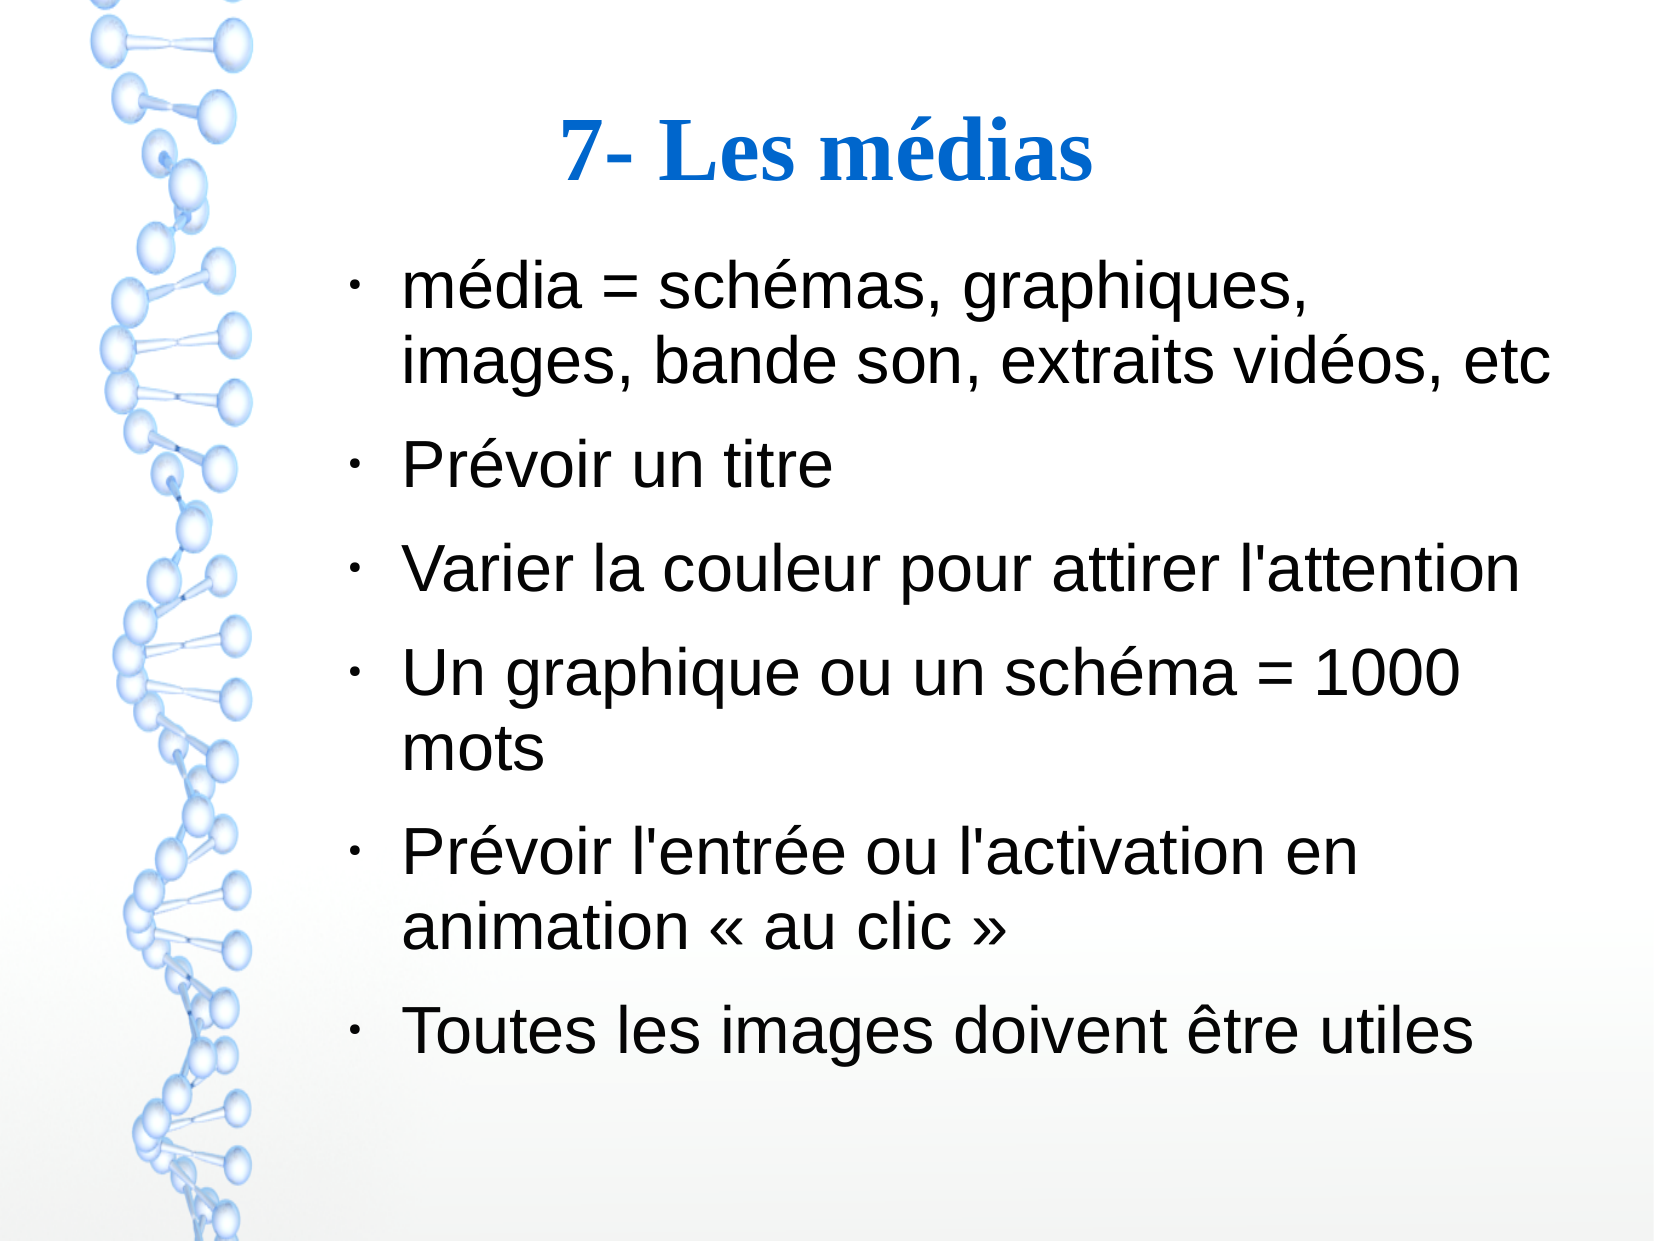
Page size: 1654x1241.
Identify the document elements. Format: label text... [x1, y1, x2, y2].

picture [0, 0, 1654, 1241]
list média = schémas, graphiques, images, bande son, extraits vidéos, etc Prévoir un titre Varier la couleur pour attirer l'attention Un graphique ou un schéma = 1000 mots Prévoir l'entrée ou l'activation en animation « au clic » Toutes les images doivent être utiles [330, 248, 1559, 1182]
title 7- Les médias [162, 47, 1492, 252]
